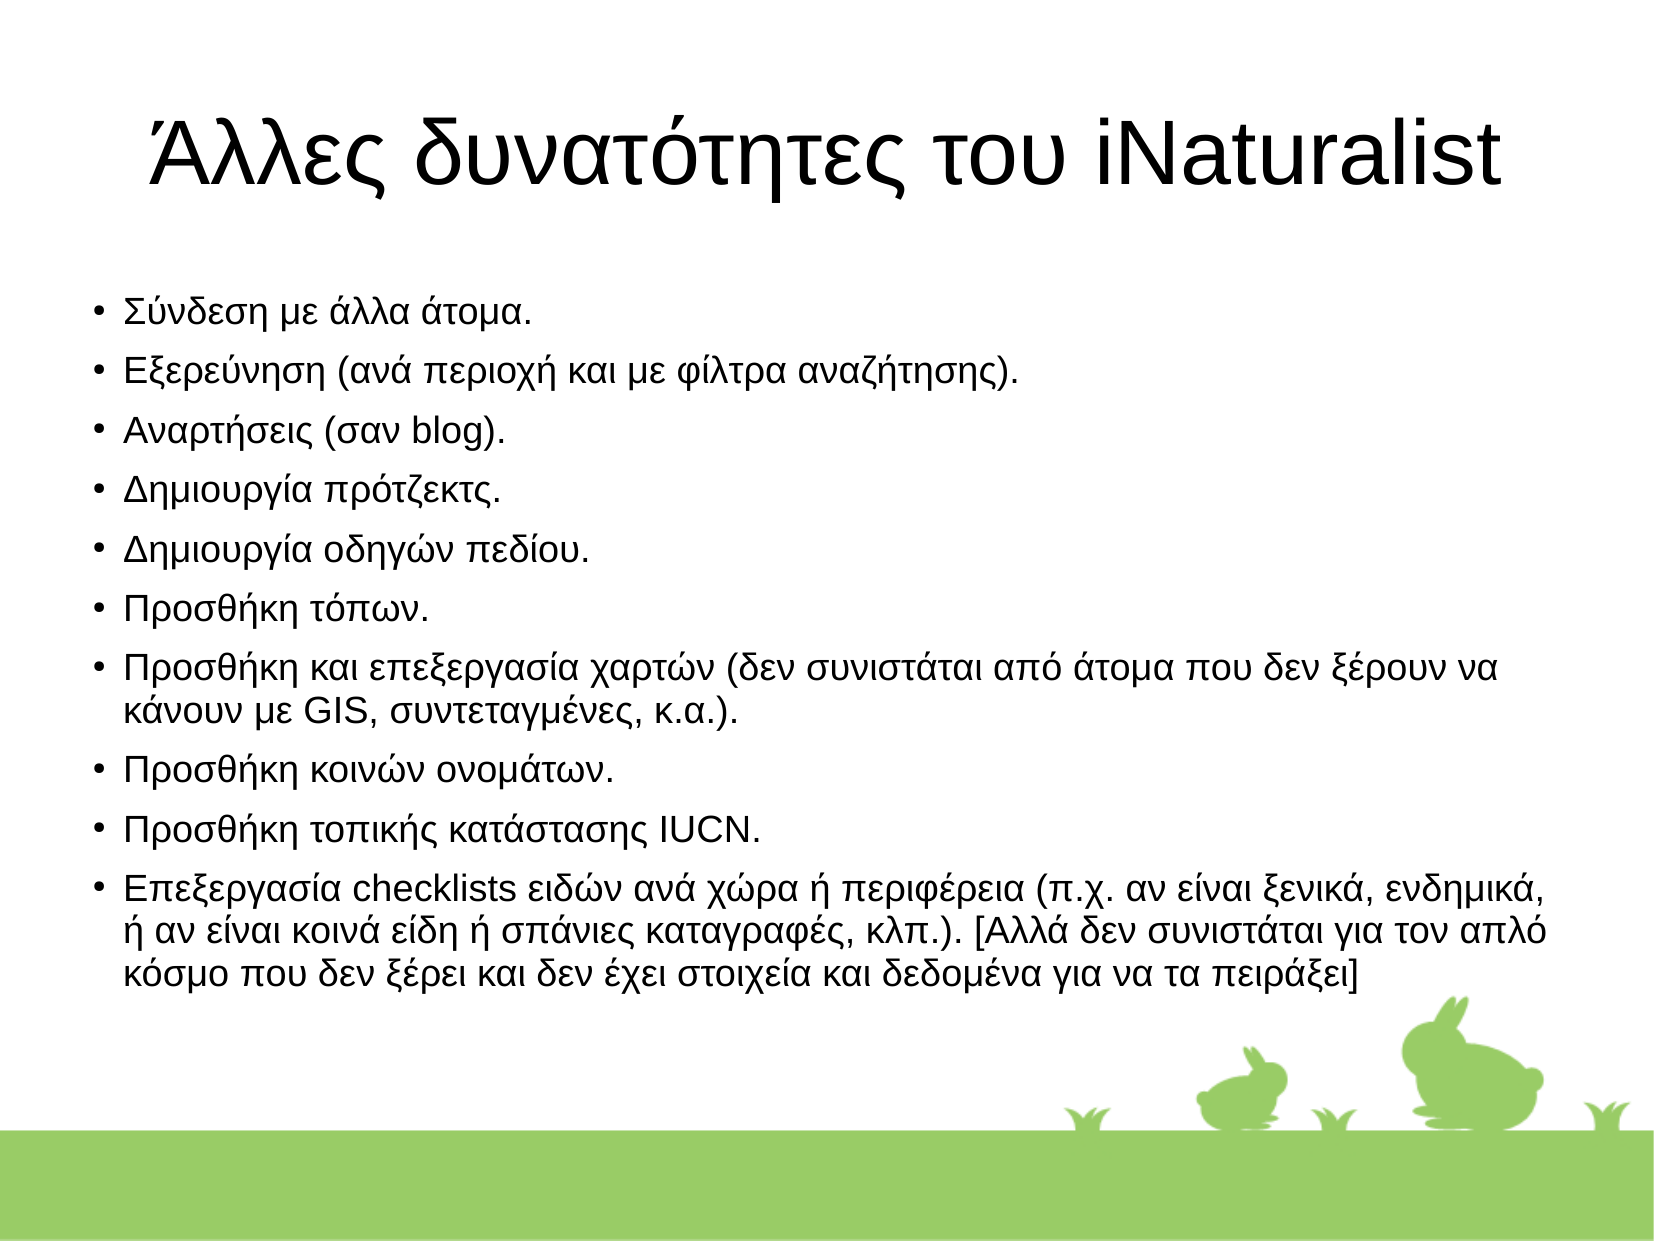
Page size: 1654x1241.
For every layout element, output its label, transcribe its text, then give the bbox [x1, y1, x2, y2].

title Άλλες δυνατότητες του iNaturalist [82, 49, 1571, 257]
list Σύνδεση με άλλα άτομα. Εξερεύνηση (ανά περιοχή και με φίλτρα αναζήτησης). Αναρτήσεις (σαν blog). Δημιουργία πρότζεκτς. Δημιουργία οδηγών πεδίου. Προσθήκη τόπων. Προσθήκη και επεξεργασία χαρτών (δεν συνιστάται από άτομα που δεν ξέρουν να κάνουν με GIS, συντεταγμένες, κ.α.). Προσθήκη κοινών ονομάτων. Προσθήκη τοπικής κατάστασης IUCN. Επεξεργασία checklists ειδών ανά χώρα ή περιφέρεια (π.χ. αν είναι ξενικά, ενδημικά, ή αν είναι κοινά είδη ή σπάνιες καταγραφές, κλπ.). [Αλλά δεν συνιστάται για τον απλό κόσμο που δεν ξέρει και δεν έχει στοιχεία και δεδομένα για να τα πειράξει] [82, 290, 1571, 1010]
picture [0, 0, 1654, 1241]
